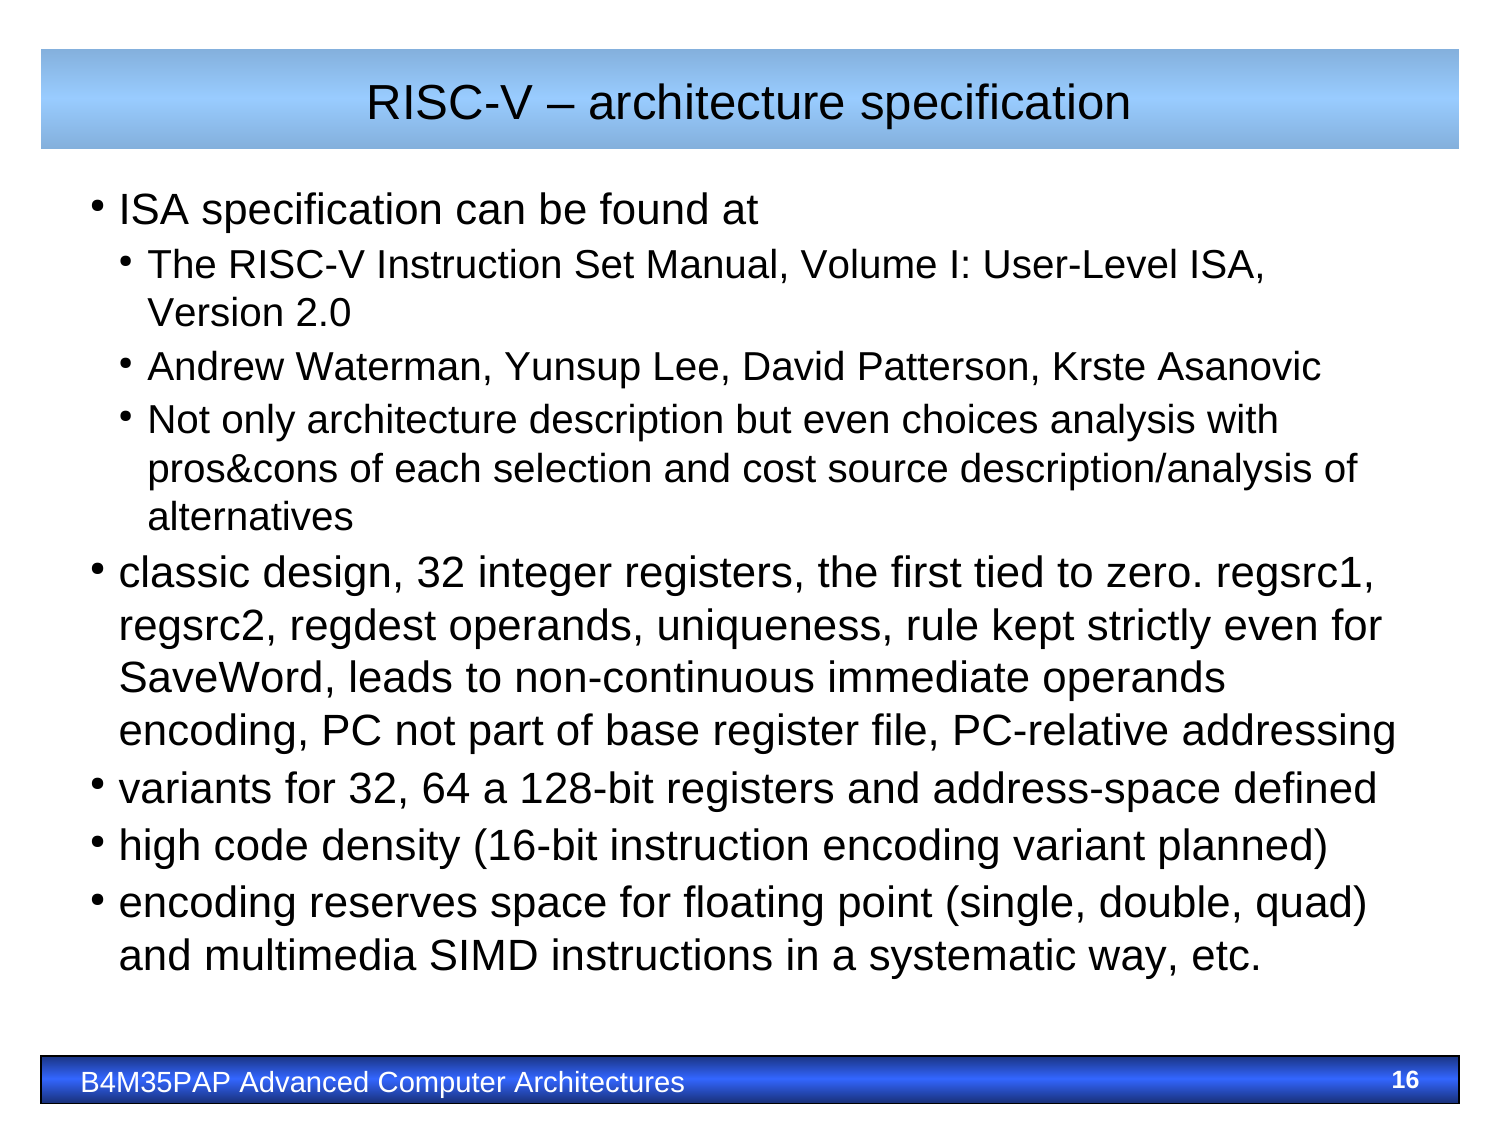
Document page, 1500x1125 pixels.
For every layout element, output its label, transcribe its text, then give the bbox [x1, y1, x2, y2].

list ISA specification can be found at The RISC-V Instruction Set Manual, Volume I: User-Level ISA, Version 2.0 Andrew Waterman, Yunsup Lee, David Patterson, Krste Asanovic Not only architecture description but even choices analysis with pros&cons of each selection and cost source description/analysis of alternatives classic design, 32 integer registers, the first tied to zero. regsrc1, regsrc2, regdest operands, uniqueness, rule kept strictly even for SaveWord, leads to non-continuous immediate operands encoding, PC not part of base register file, PC-relative addressing variants for 32, 64 a 128-bit registers and address-space defined high code density (16-bit instruction encoding variant planned) encoding reserves space for floating point (single, double, quad) and multimedia SIMD instructions in a systematic way, etc. [75, 172, 1426, 1013]
title RISC-V – architecture specification [41, 49, 1459, 149]
